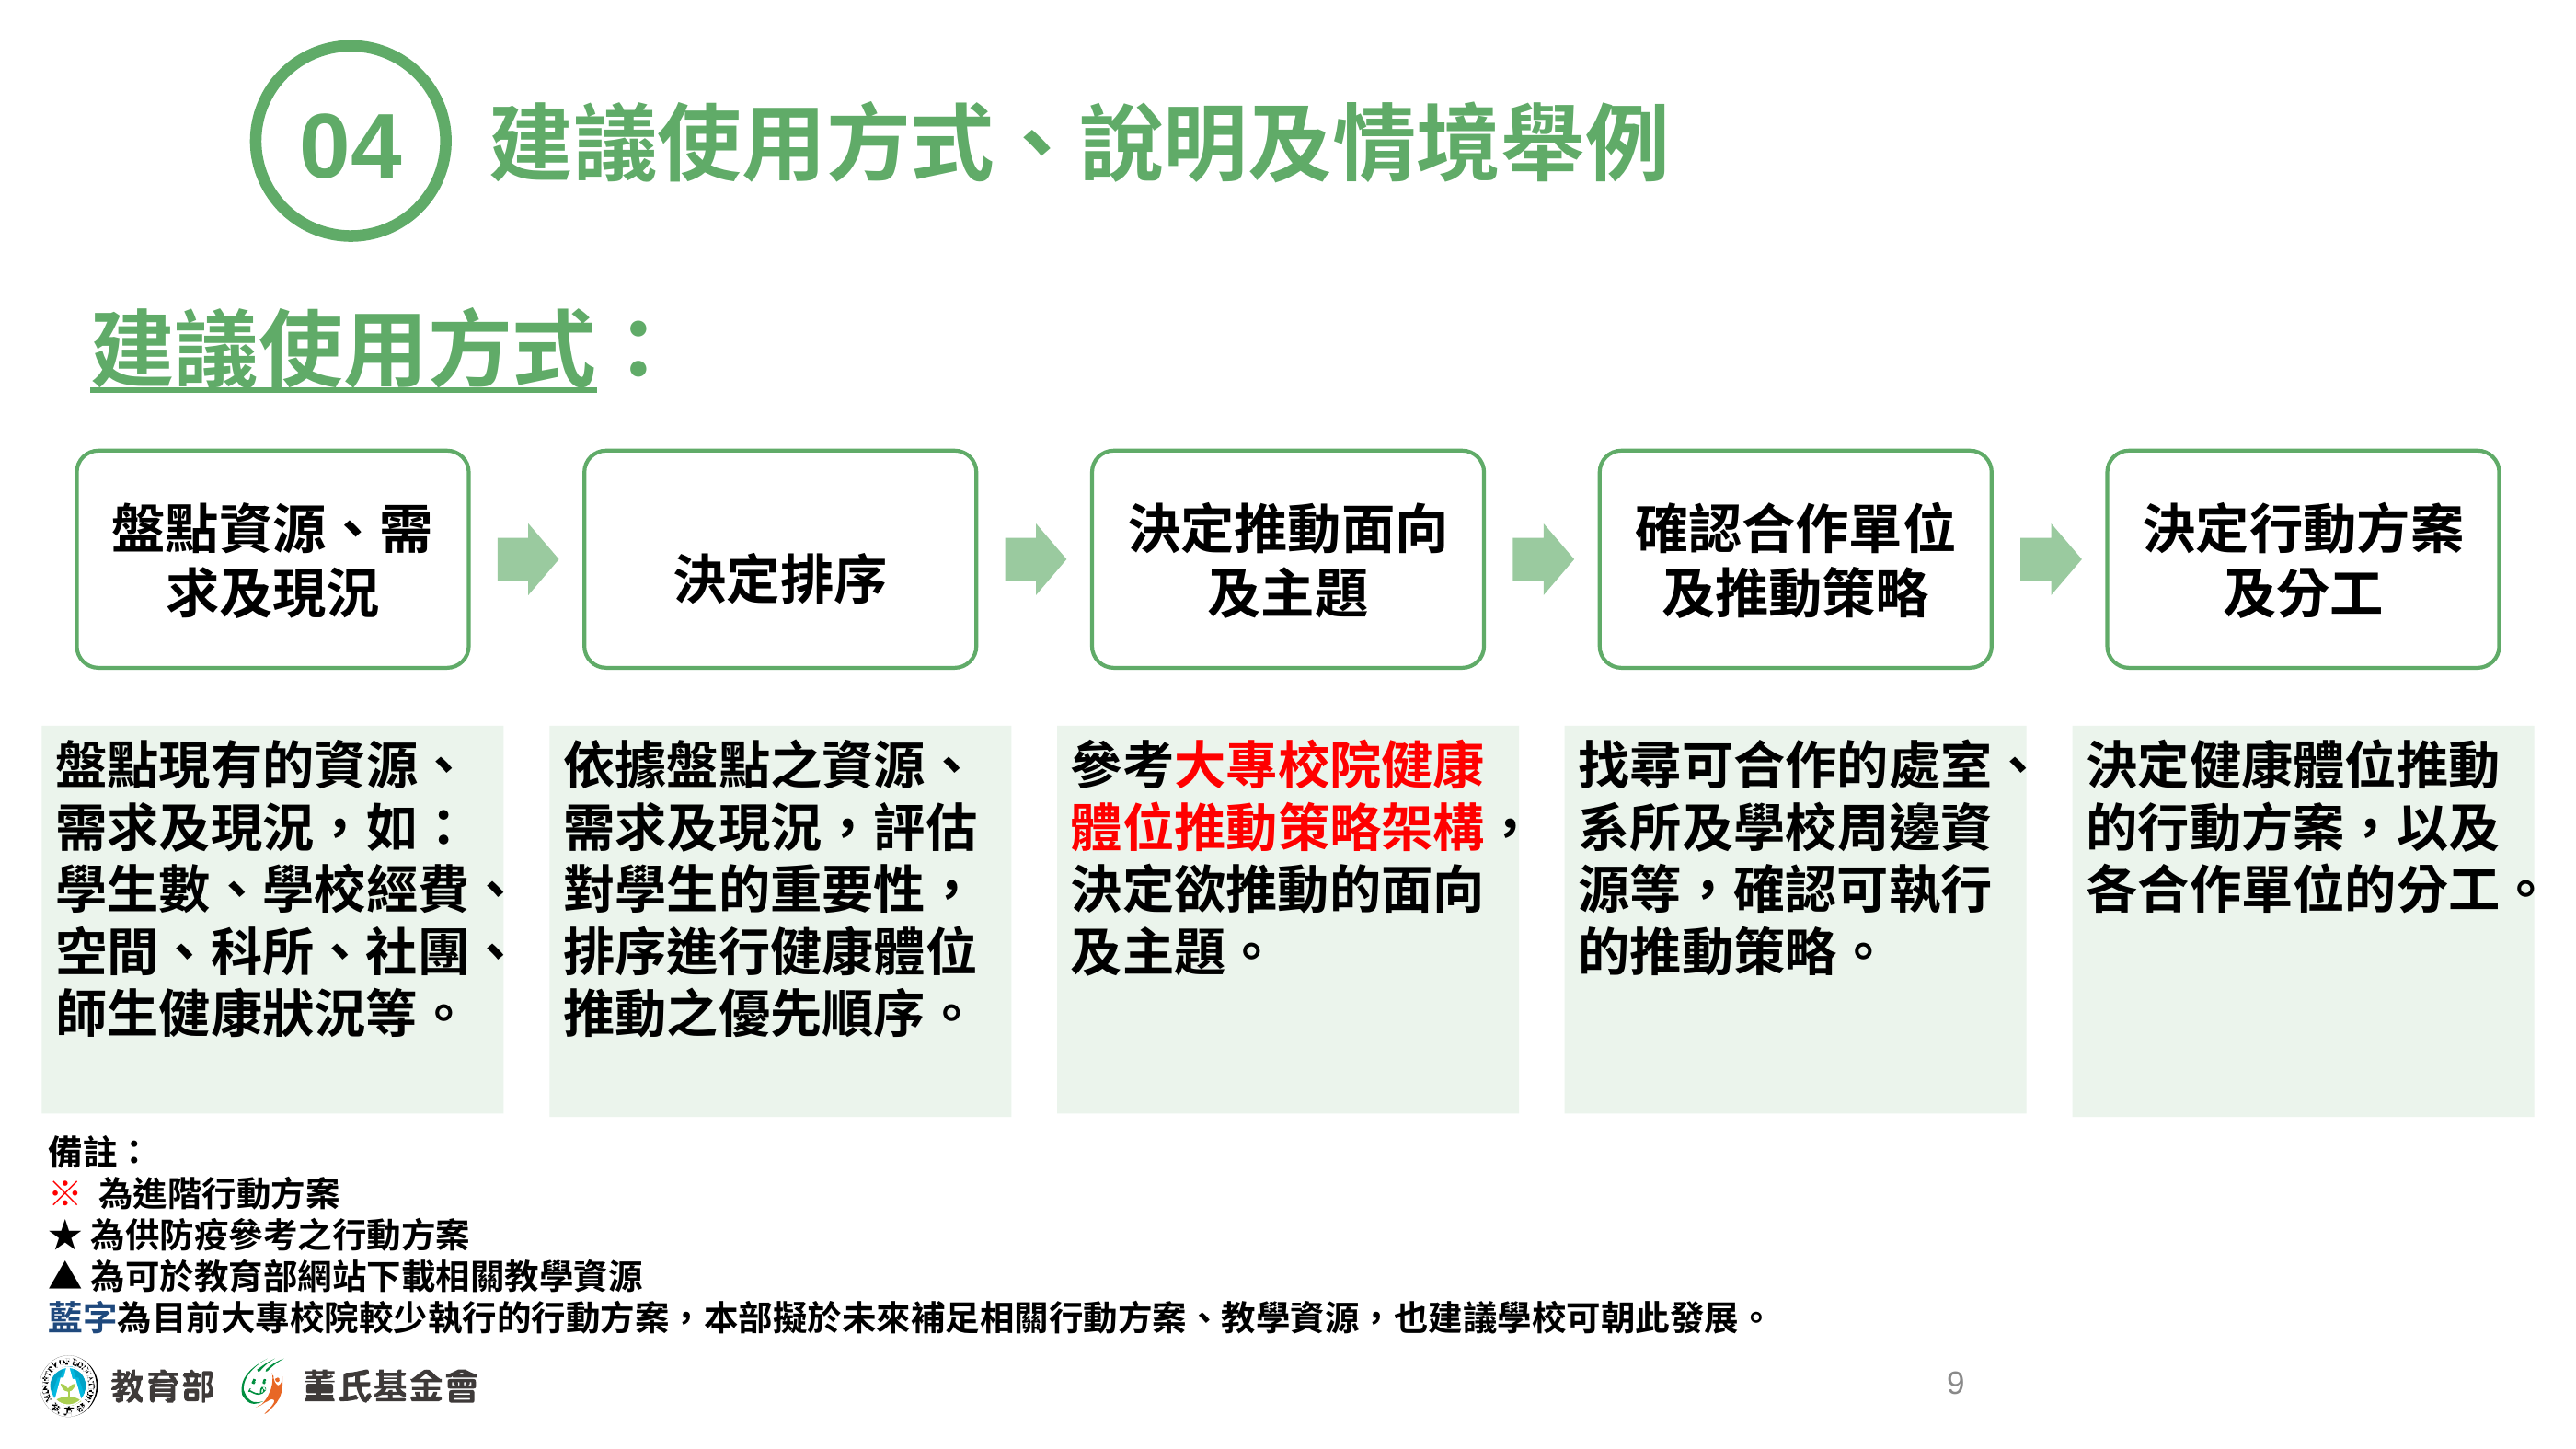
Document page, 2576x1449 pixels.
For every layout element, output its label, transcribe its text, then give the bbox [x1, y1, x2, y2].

text_box 建議使用方式、說明及情境舉例 [475, 83, 1846, 200]
text_box 依據盤點之資源、需求及現況，評估對學生的重要性，排序進行健康體位推動之優先順序。 [549, 725, 1012, 1118]
text_box 決定健康體位推動的行動方案，以及各合作單位的分工。 [2072, 725, 2535, 1118]
text_box 建議使用方式： [76, 290, 658, 405]
text_box 決定行動方案及分工 [2107, 450, 2500, 668]
text_box 確認合作單位及推動策略 [1599, 450, 1992, 668]
text_box [1005, 523, 1067, 595]
text_box 決定排序 [584, 450, 977, 668]
text_box 決定推動面向及主題 [1092, 450, 1485, 668]
text_box 盤點現有的資源、需求及現況，如：學生數、學校經費、空間、科所、社團、師生健康狀況等。 [41, 725, 504, 1114]
text_box 找尋可合作的處室、系所及學校周邊資源等，確認可執行的推動策略。 [1564, 725, 2027, 1114]
text_box 參考大專校院健康體位推動策略架構，決定欲推動的面向及主題。 [1057, 725, 1520, 1114]
text_box 備註： ※ 為進階行動方案 ★為供防疫參考之行動方案 ▲為可於教育部網站下載相關教學資源 藍字為目前大專校院較少執行的行動方案，本部擬於未來補足相關行動方案、教學資源，也建議學校可朝此發展。 [34, 1123, 1805, 1348]
text_box [2020, 523, 2082, 595]
text_box [1512, 523, 1575, 595]
text_box 9 [1933, 1342, 2535, 1420]
text_box [497, 523, 559, 595]
text_box 04 [255, 45, 446, 236]
text_box 盤點資源、需求及現況 [76, 450, 469, 668]
